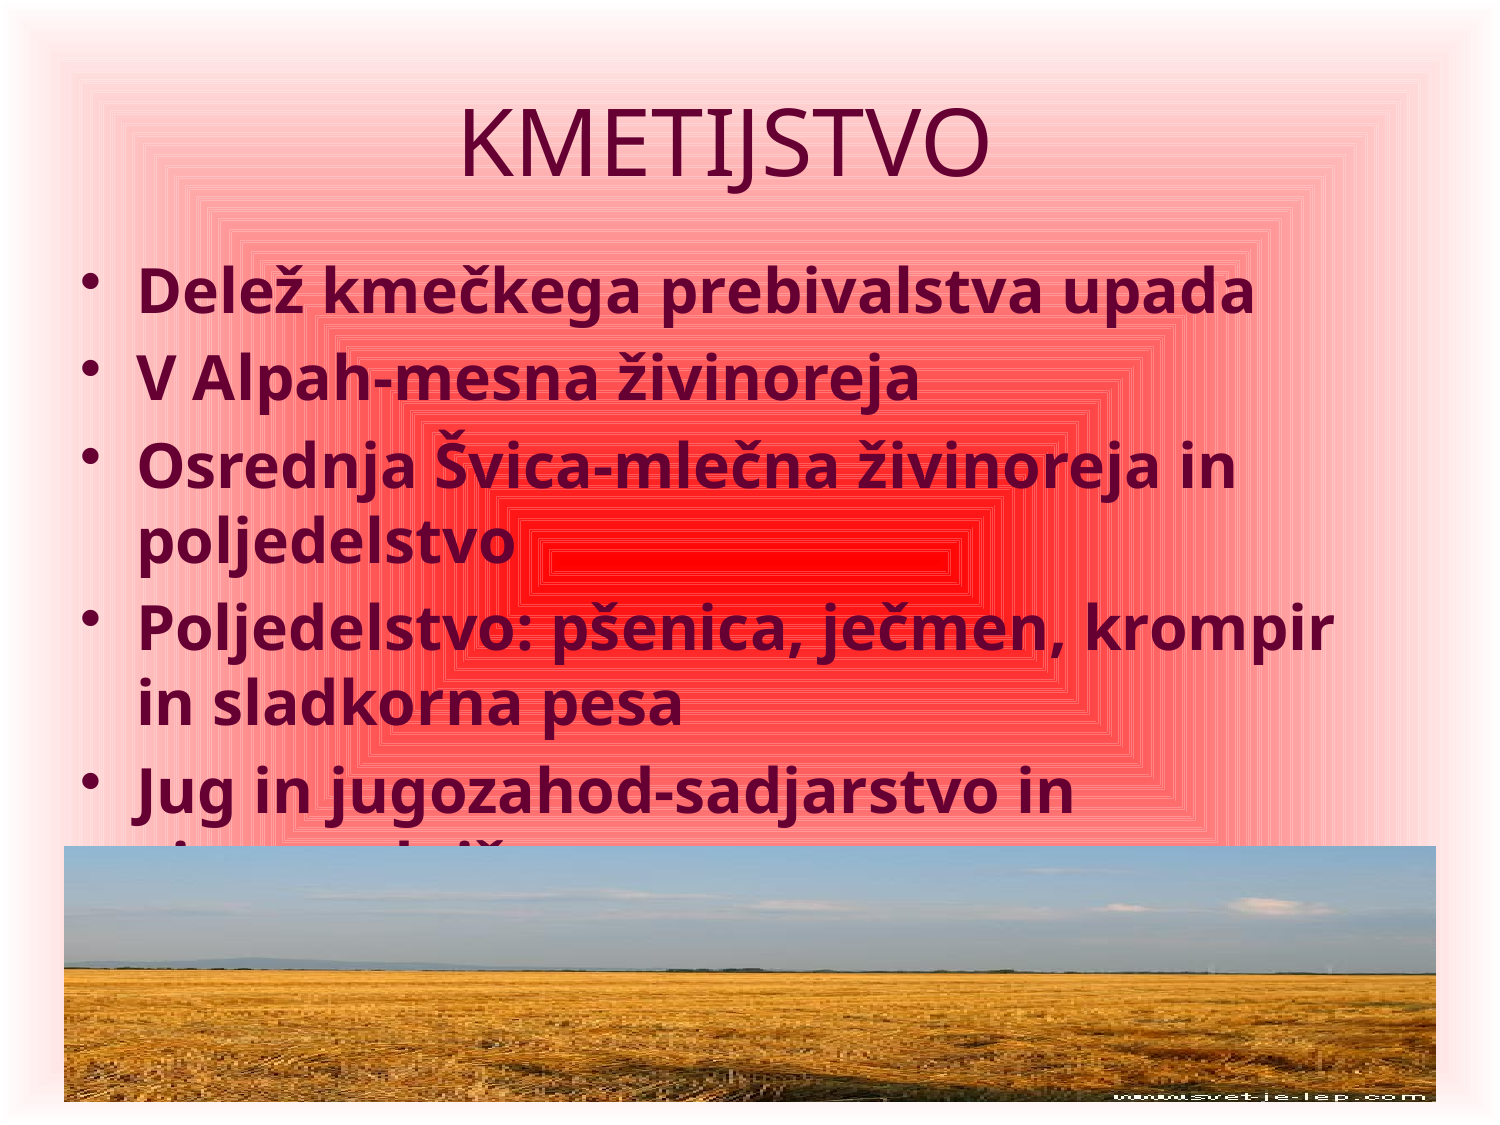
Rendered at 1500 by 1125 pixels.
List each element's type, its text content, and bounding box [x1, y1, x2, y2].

picture [64, 846, 1436, 1102]
title KMETIJSTVO [100, 45, 1350, 233]
list Delež kmečkega prebivalstva upada V Alpah-mesna živinoreja Osrednja Švica-mlečna živinoreja in poljedelstvo Poljedelstvo: pšenica, ječmen, krompir in sladkorna pesa Jug in jugozahod-sadjarstvo in vinogradništvo [64, 243, 1415, 846]
